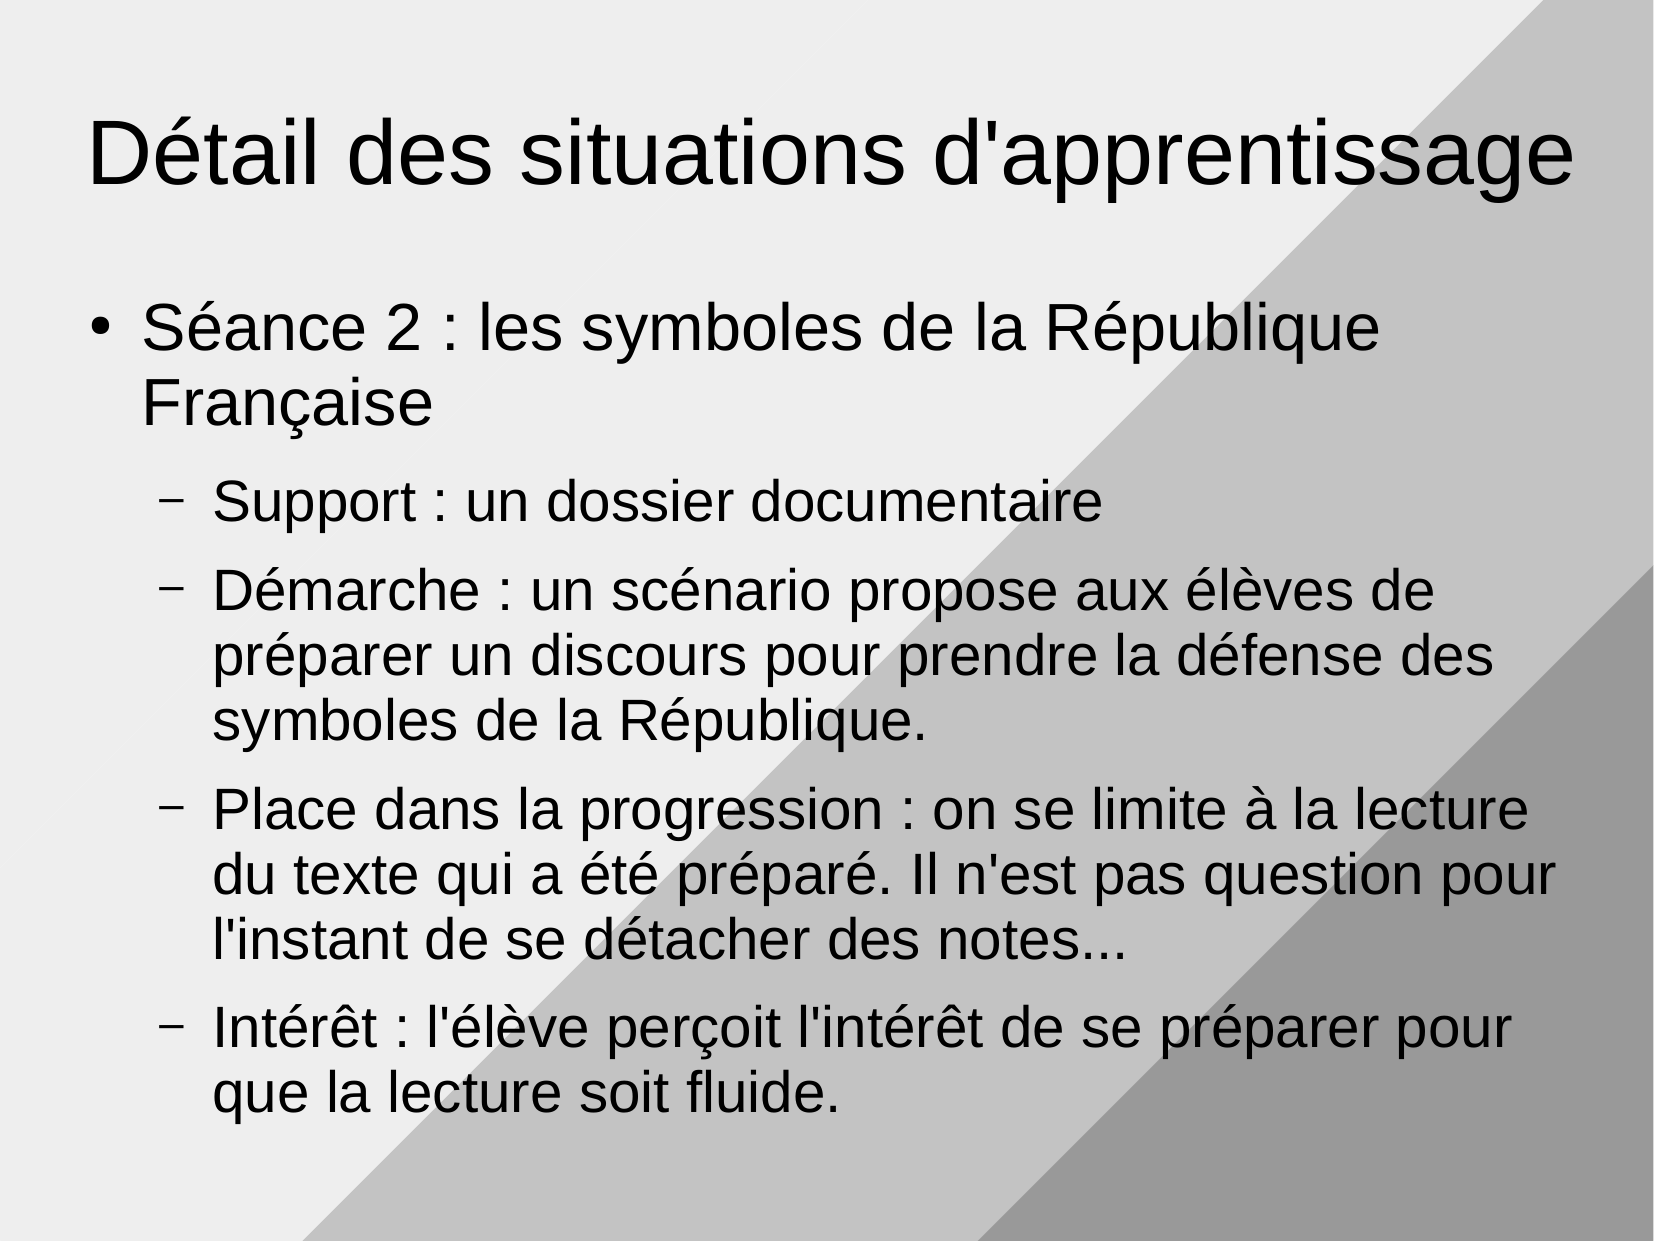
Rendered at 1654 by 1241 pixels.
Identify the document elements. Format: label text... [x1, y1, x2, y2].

list Séance 2 : les symboles de la République Française Support : un dossier documentaire Démarche : un scénario propose aux élèves de préparer un discours pour prendre la défense des symboles de la République. Place dans la progression : on se limite à la lecture du texte qui a été préparé. Il n'est pas question pour l'instant de se détacher des notes... Intérêt : l'élève perçoit l'intérêt de se préparer pour que la lecture soit fluide. [70, 290, 1595, 1124]
title Détail des situations d'apprentissage [82, 49, 1583, 257]
